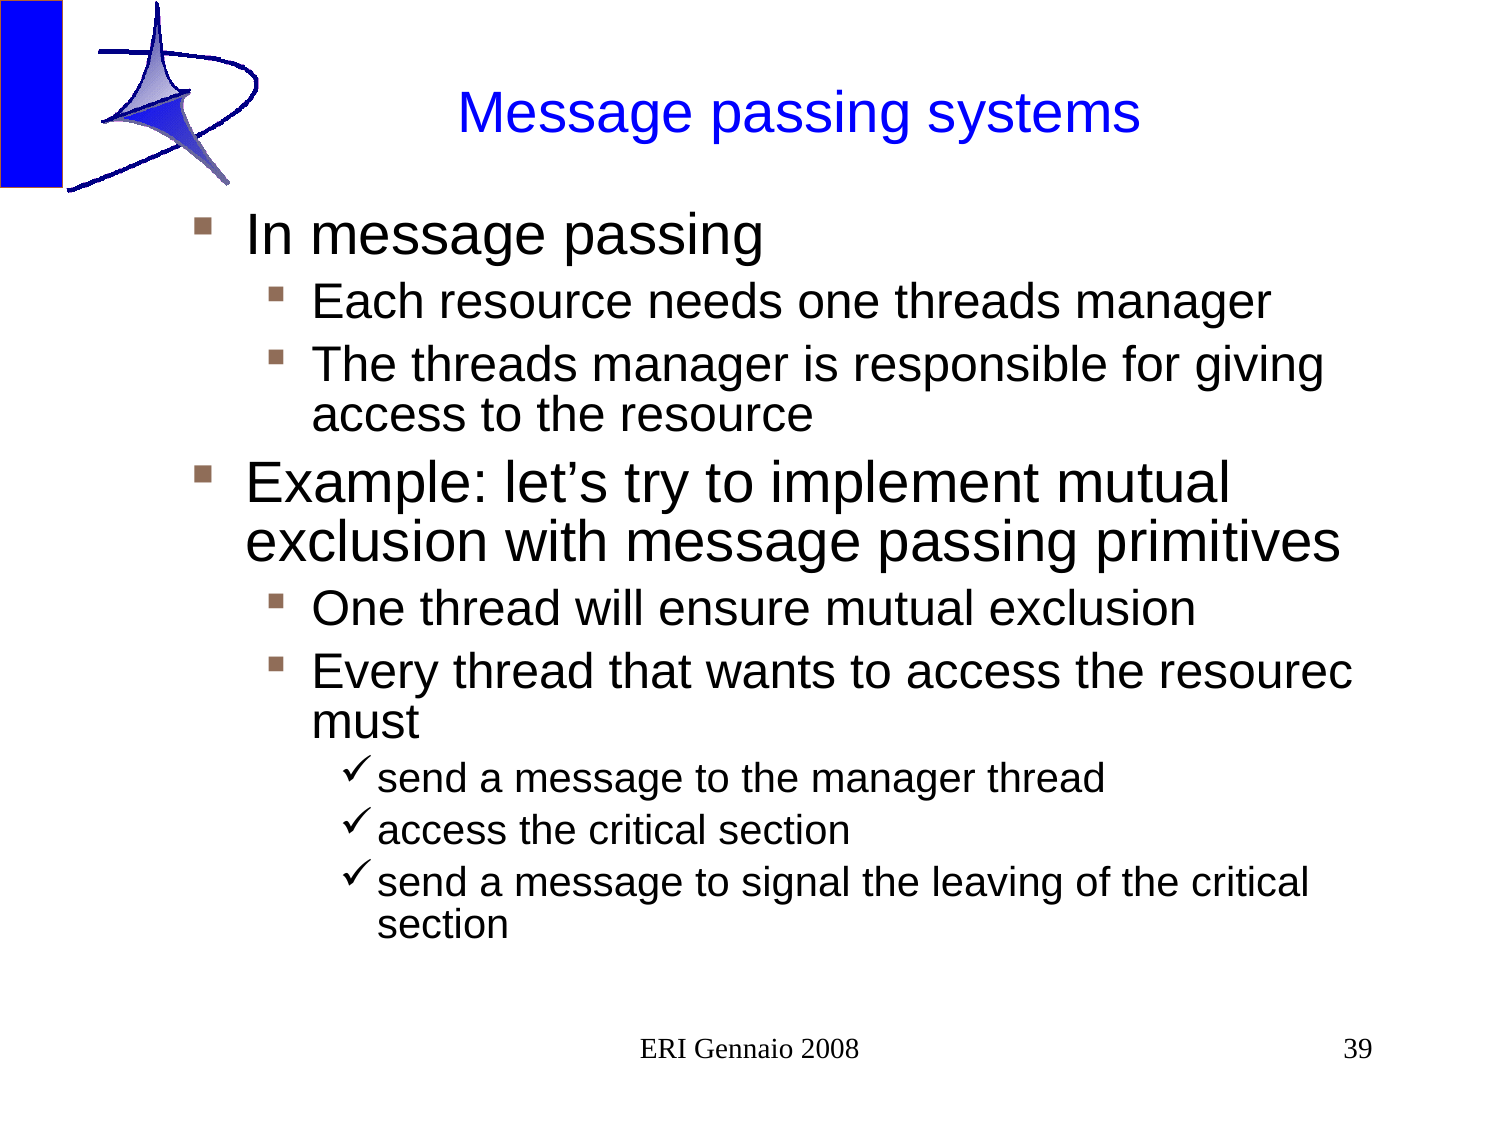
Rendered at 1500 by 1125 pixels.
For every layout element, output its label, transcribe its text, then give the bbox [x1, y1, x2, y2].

title Message passing systems [174, 62, 1425, 163]
list In message passing Each resource needs one threads manager The threads manager is responsible for giving access to the resource Example: let’s try to implement mutual exclusion with message passing primitives One thread will ensure mutual exclusion Every thread that wants to access the resourec must send a message to the manager thread access the critical section send a message to signal the leaving of the critical section [174, 200, 1425, 1004]
picture [62, 0, 263, 197]
